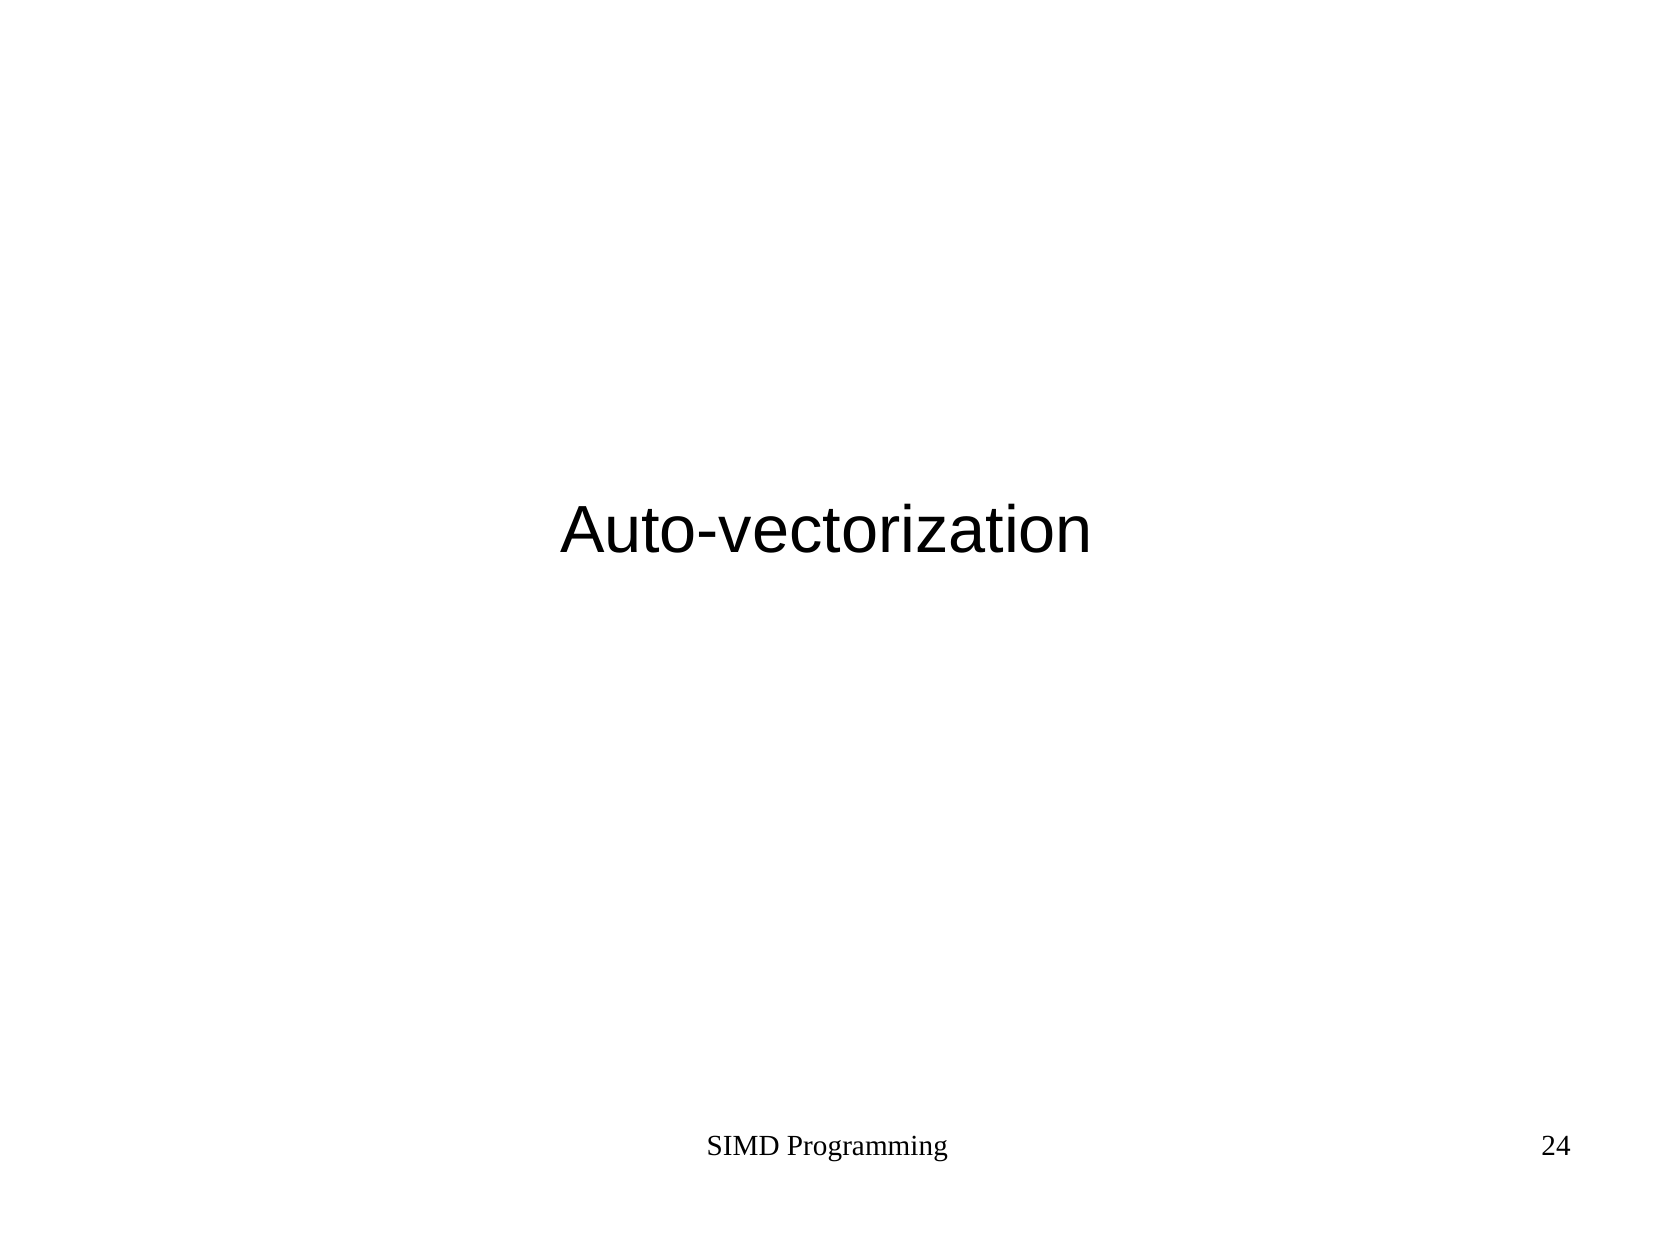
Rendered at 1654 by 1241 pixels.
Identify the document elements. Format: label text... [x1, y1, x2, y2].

subtitle Auto-vectorization [82, 49, 1571, 1010]
